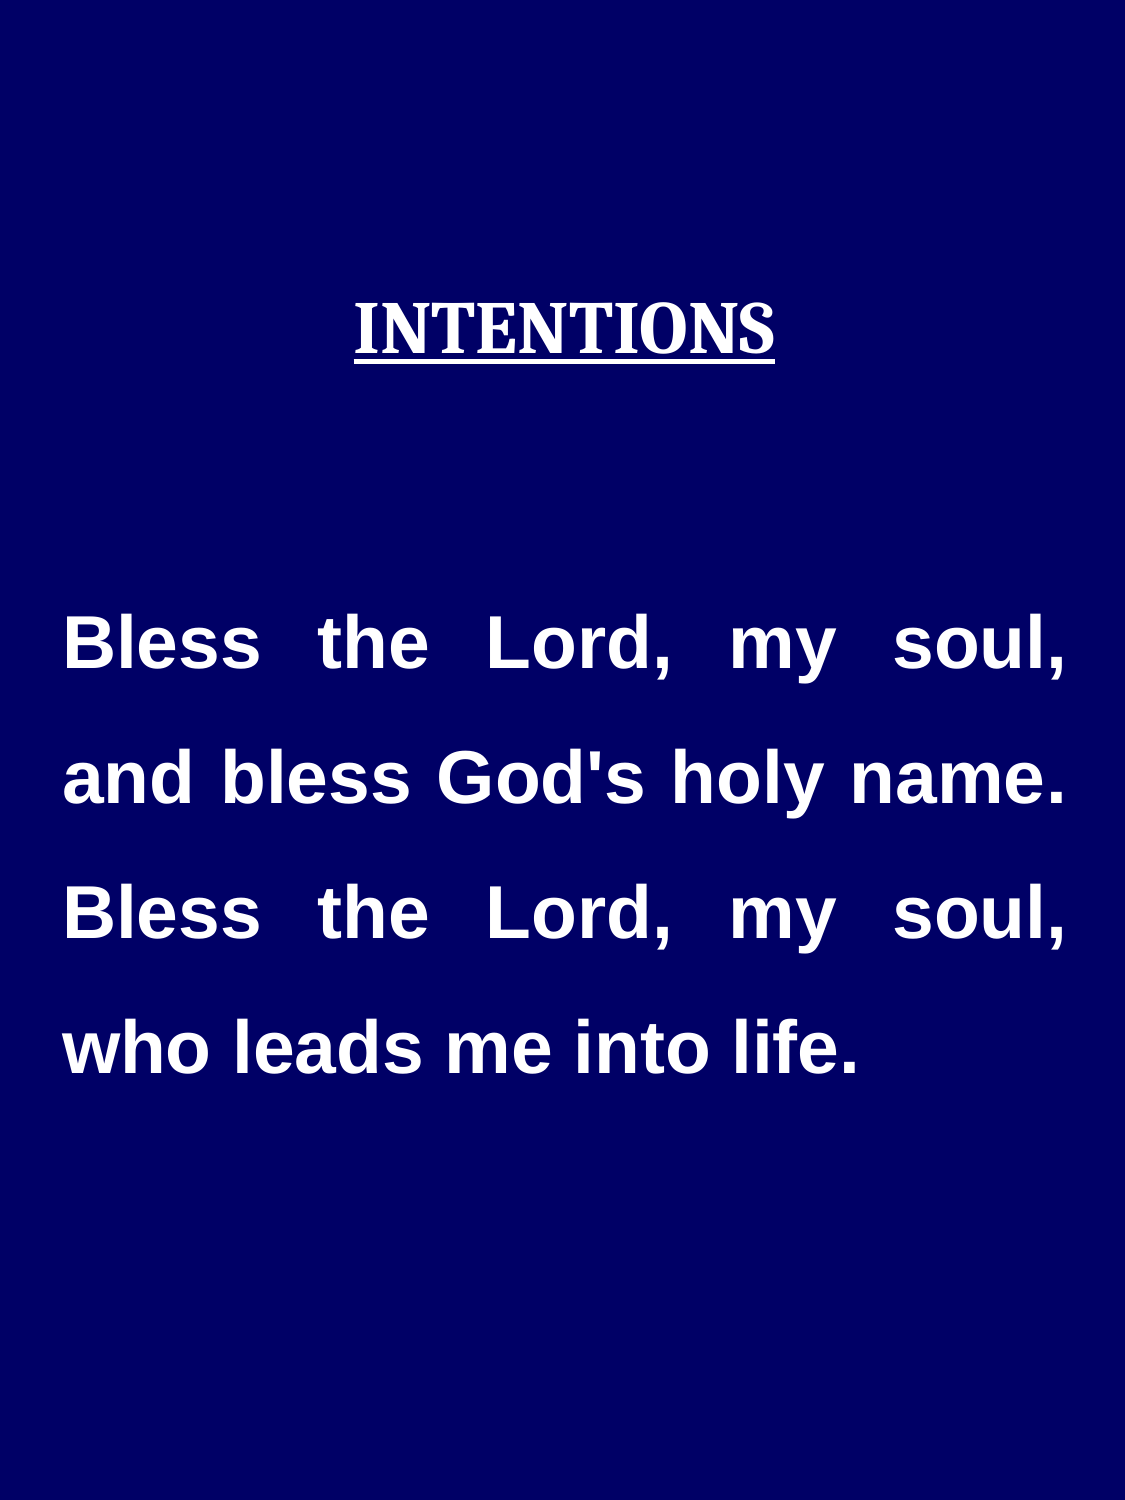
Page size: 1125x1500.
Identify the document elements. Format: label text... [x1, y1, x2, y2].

text_box INTENTIONS Bless the Lord, my soul, and bless God's holy name. Bless the Lord, my soul, who leads me into life. [47, 271, 1082, 736]
